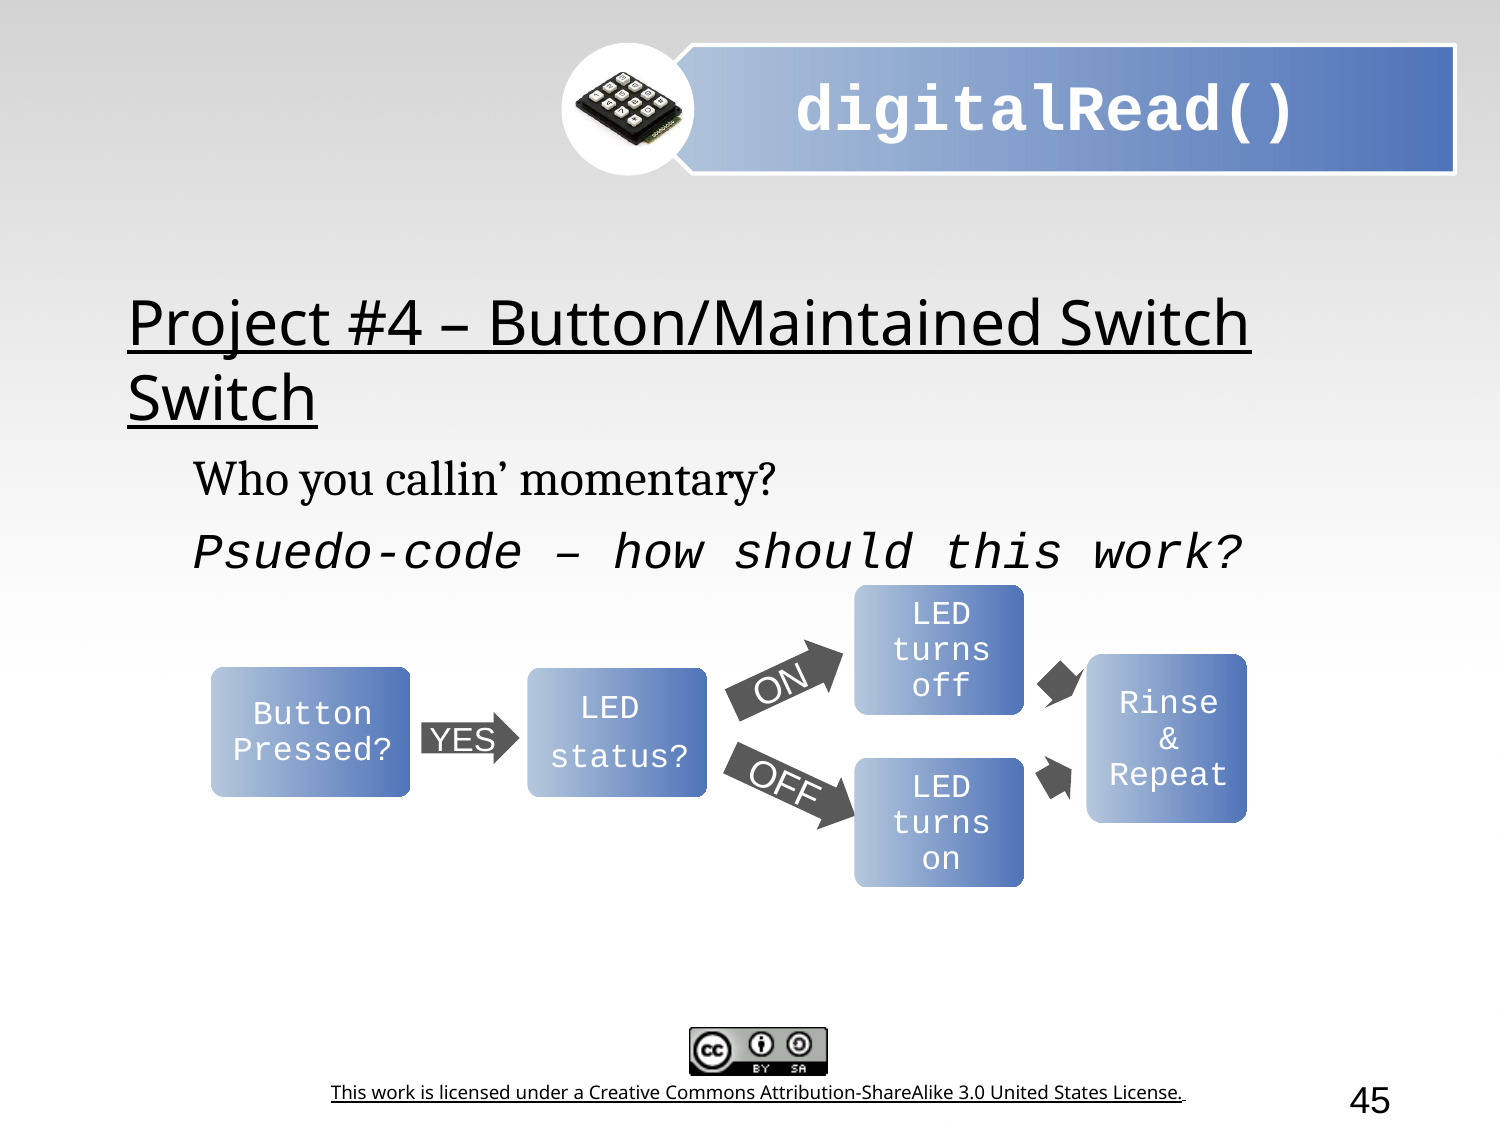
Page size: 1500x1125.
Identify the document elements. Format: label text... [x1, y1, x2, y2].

text_box YES [421, 711, 520, 764]
text_box [1036, 660, 1085, 708]
text_box LED status? [527, 667, 708, 798]
text_box [563, 44, 693, 174]
text_box LED turns off [854, 584, 1024, 715]
list Project #4 – Button/Maintained Switch Switch Who you callin’ momentary? Psuedo-code – how should this work? [112, 274, 1388, 1000]
picture [0, 0, 1500, 1125]
text_box Button Pressed? [210, 667, 411, 797]
text_box ON [724, 639, 844, 722]
text_box digitalRead() [673, 45, 1456, 174]
text_box Rinse & Repeat [1086, 654, 1248, 823]
text_box [1035, 755, 1072, 800]
text_box LED turns on [854, 757, 1024, 888]
text_box OFF [723, 741, 854, 830]
